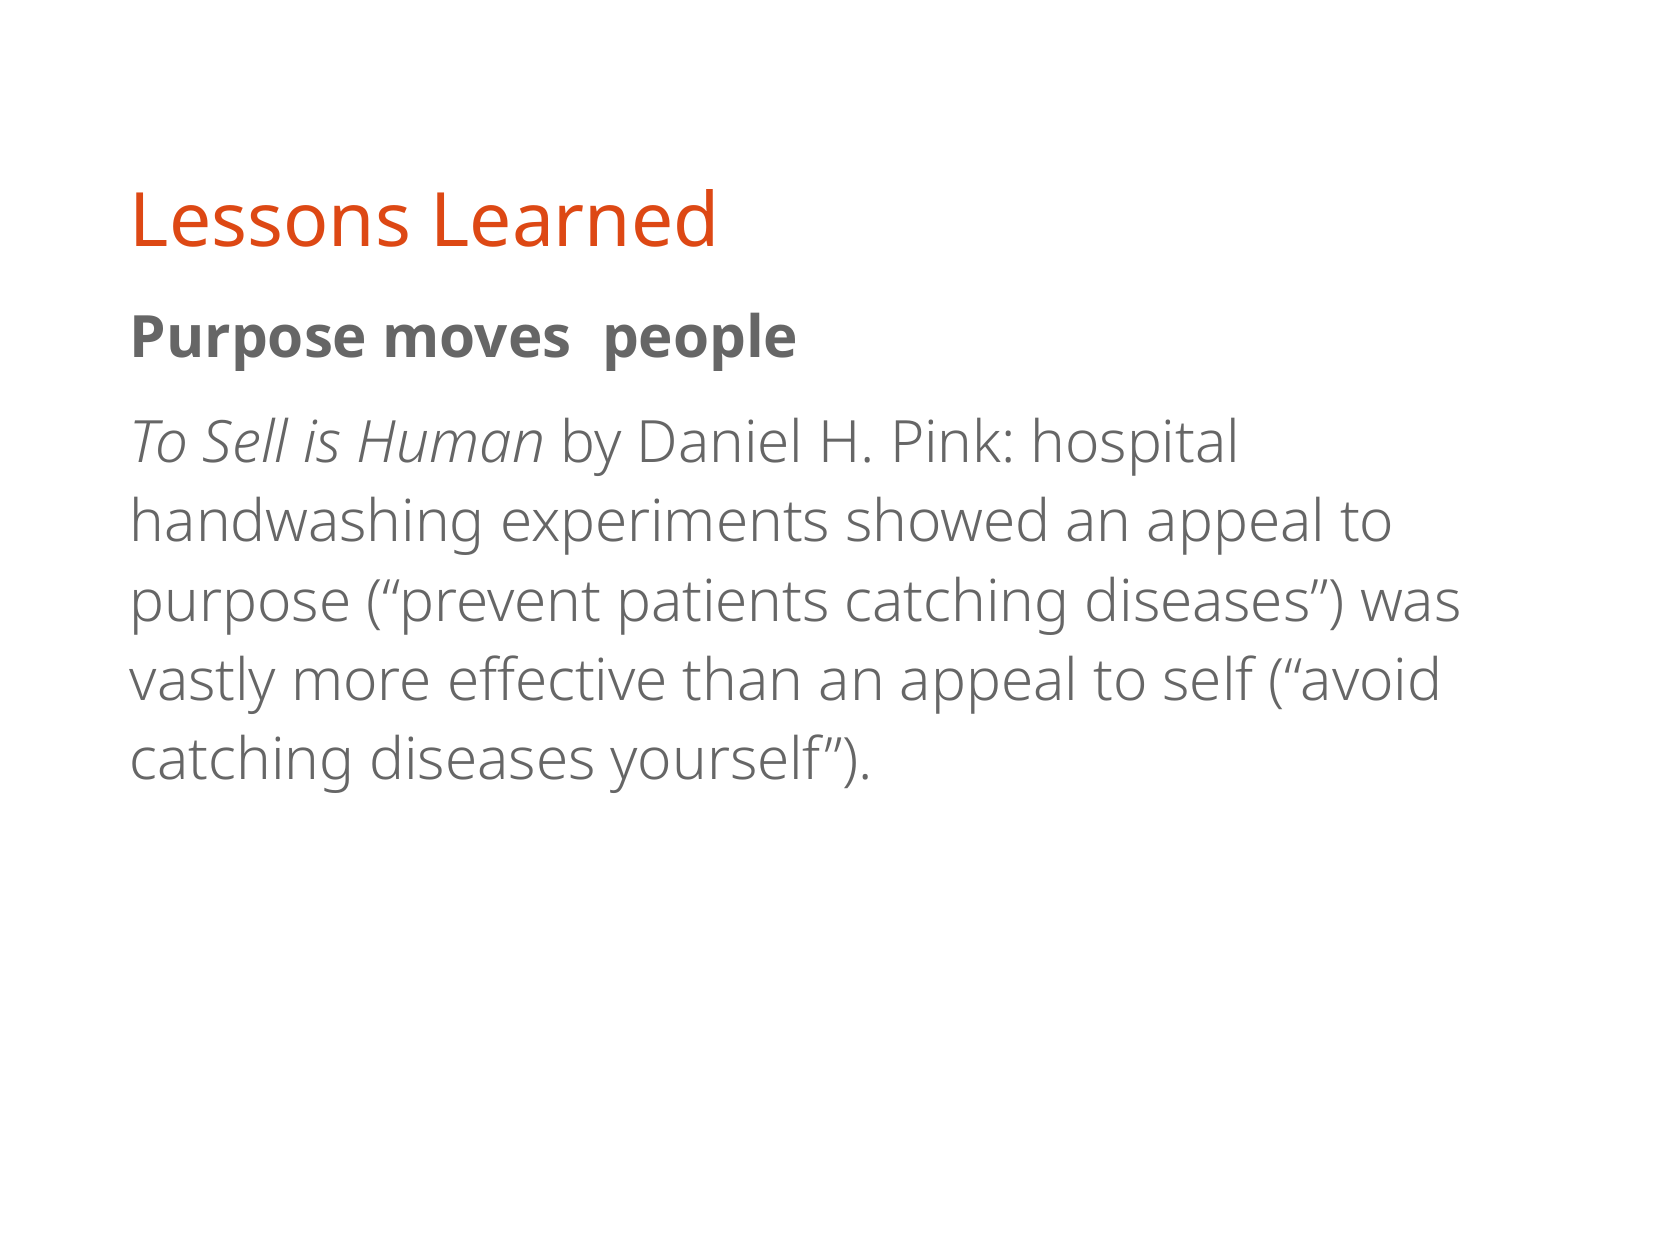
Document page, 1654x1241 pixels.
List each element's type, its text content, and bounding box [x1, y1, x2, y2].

title Lessons Learned [129, 153, 1518, 281]
list Purpose moves people To Sell is Human by Daniel H. Pink: hospital handwashing experiments showed an appeal to purpose (“prevent patients catching diseases”) was vastly more effective than an appeal to self (“avoid catching diseases yourself”). [129, 295, 1518, 1010]
